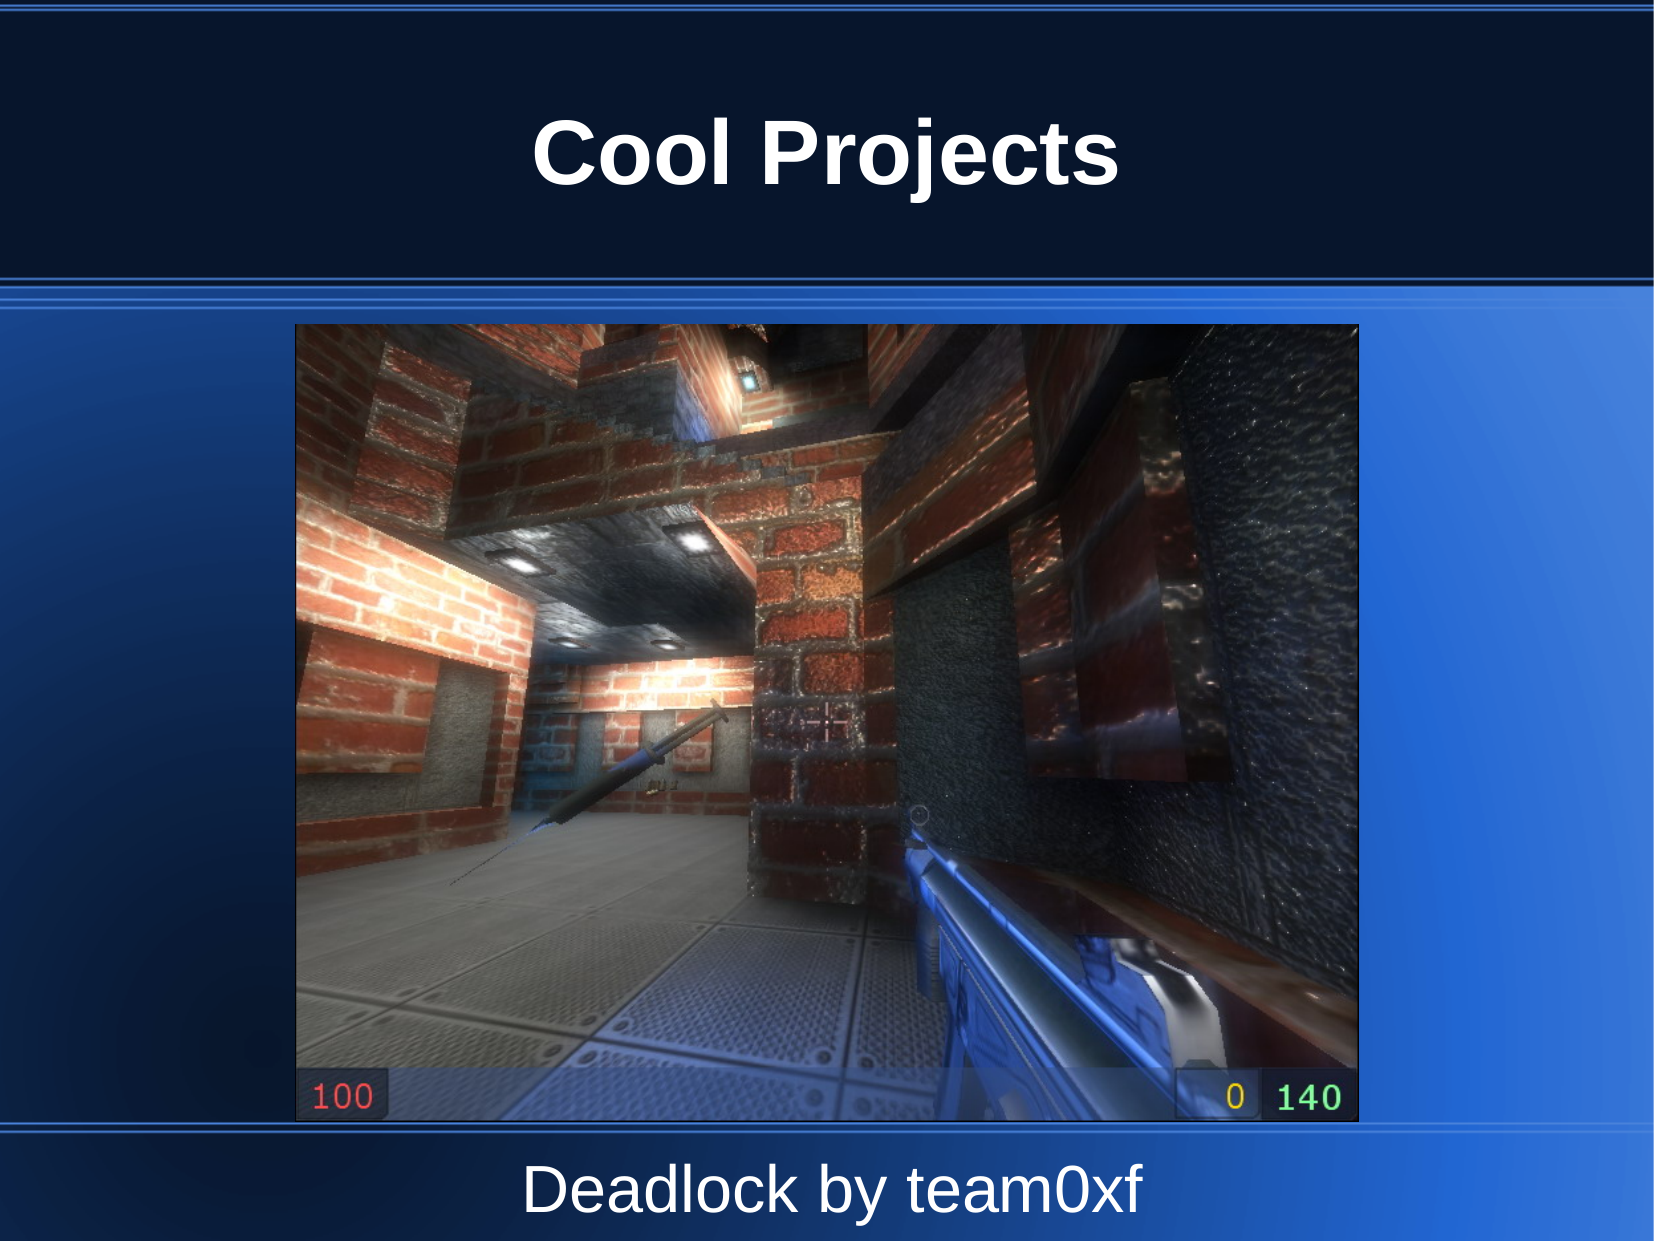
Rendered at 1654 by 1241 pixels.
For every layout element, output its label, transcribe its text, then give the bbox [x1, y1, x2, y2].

picture [0, 0, 1654, 1241]
title Cool Projects [82, 49, 1571, 257]
list Deadlock by team0xf [29, 1151, 1565, 1241]
